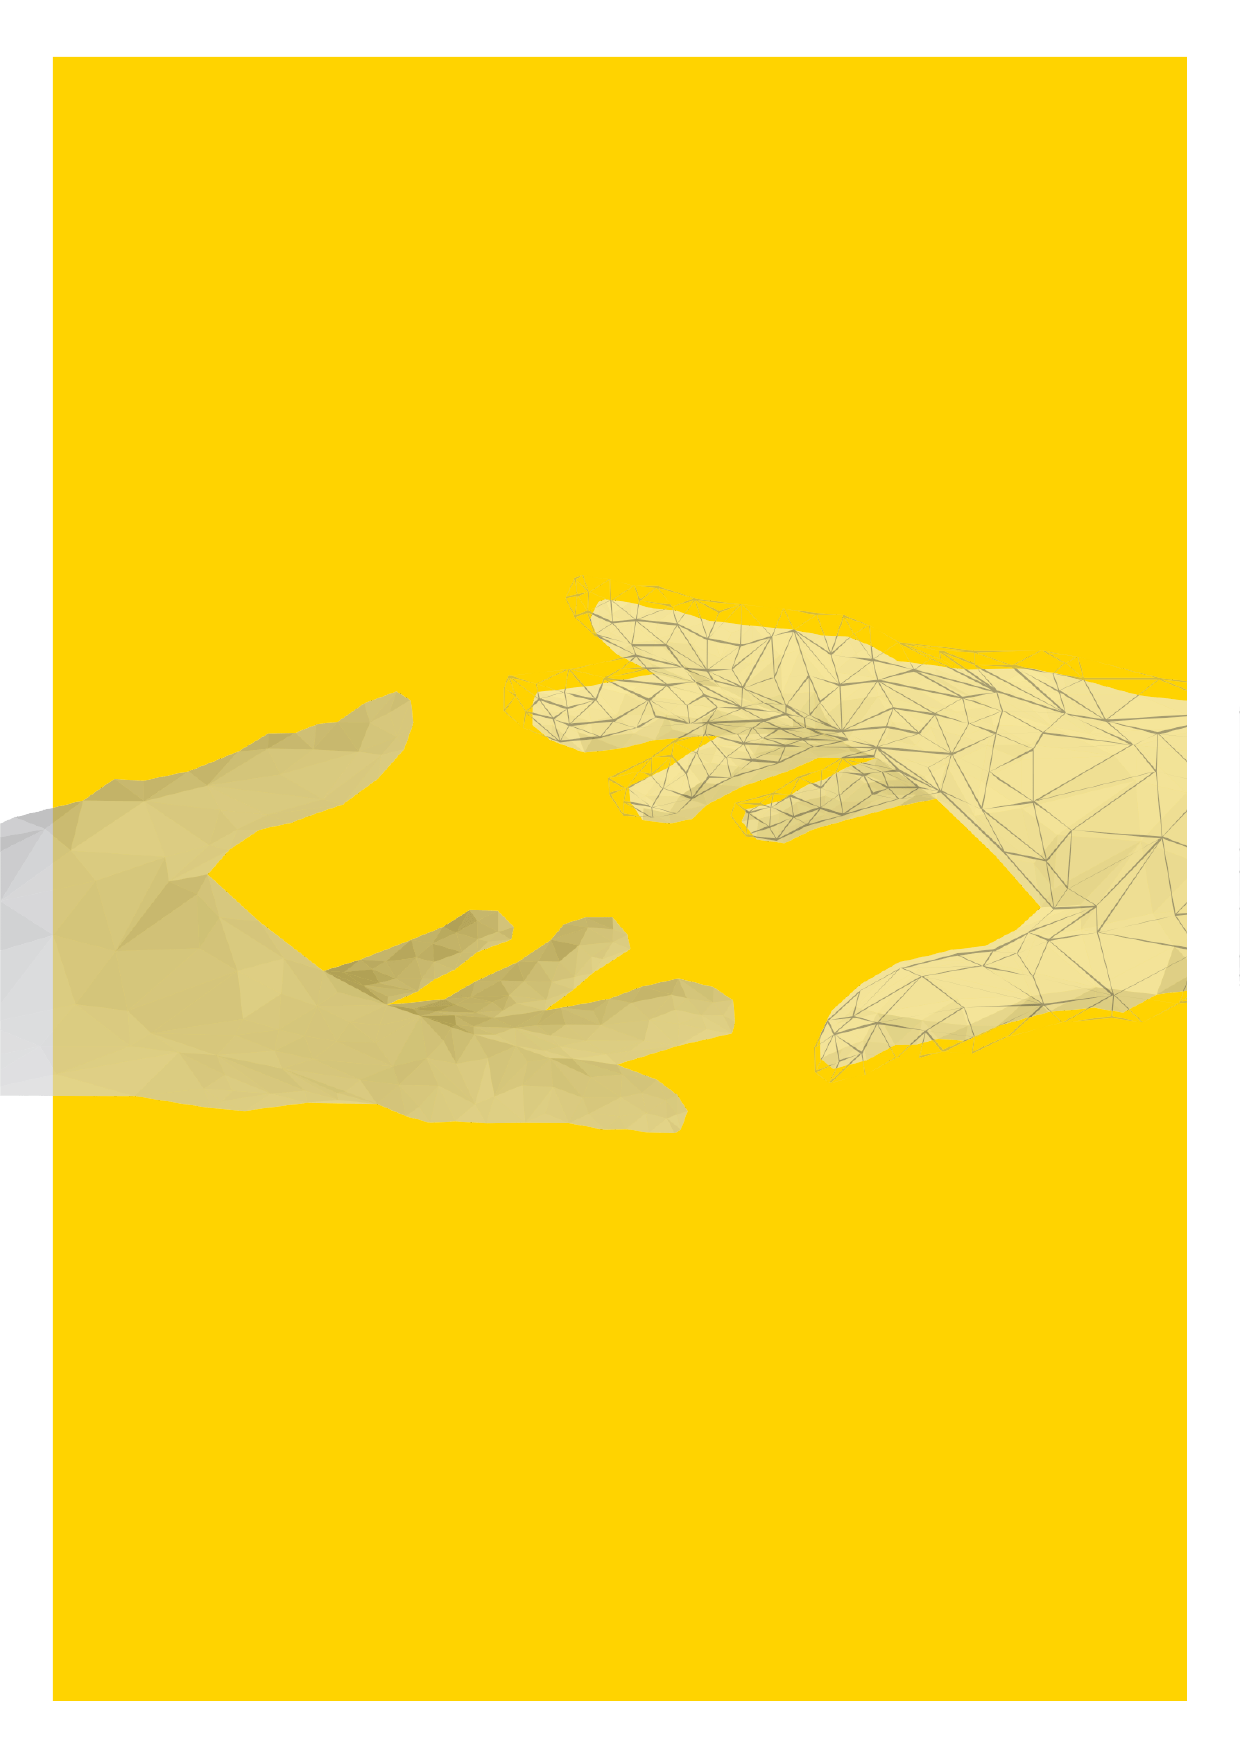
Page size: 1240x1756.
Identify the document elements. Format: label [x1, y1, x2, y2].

picture [0, 576, 1187, 1133]
text_box [52, 0, 1240, 1754]
